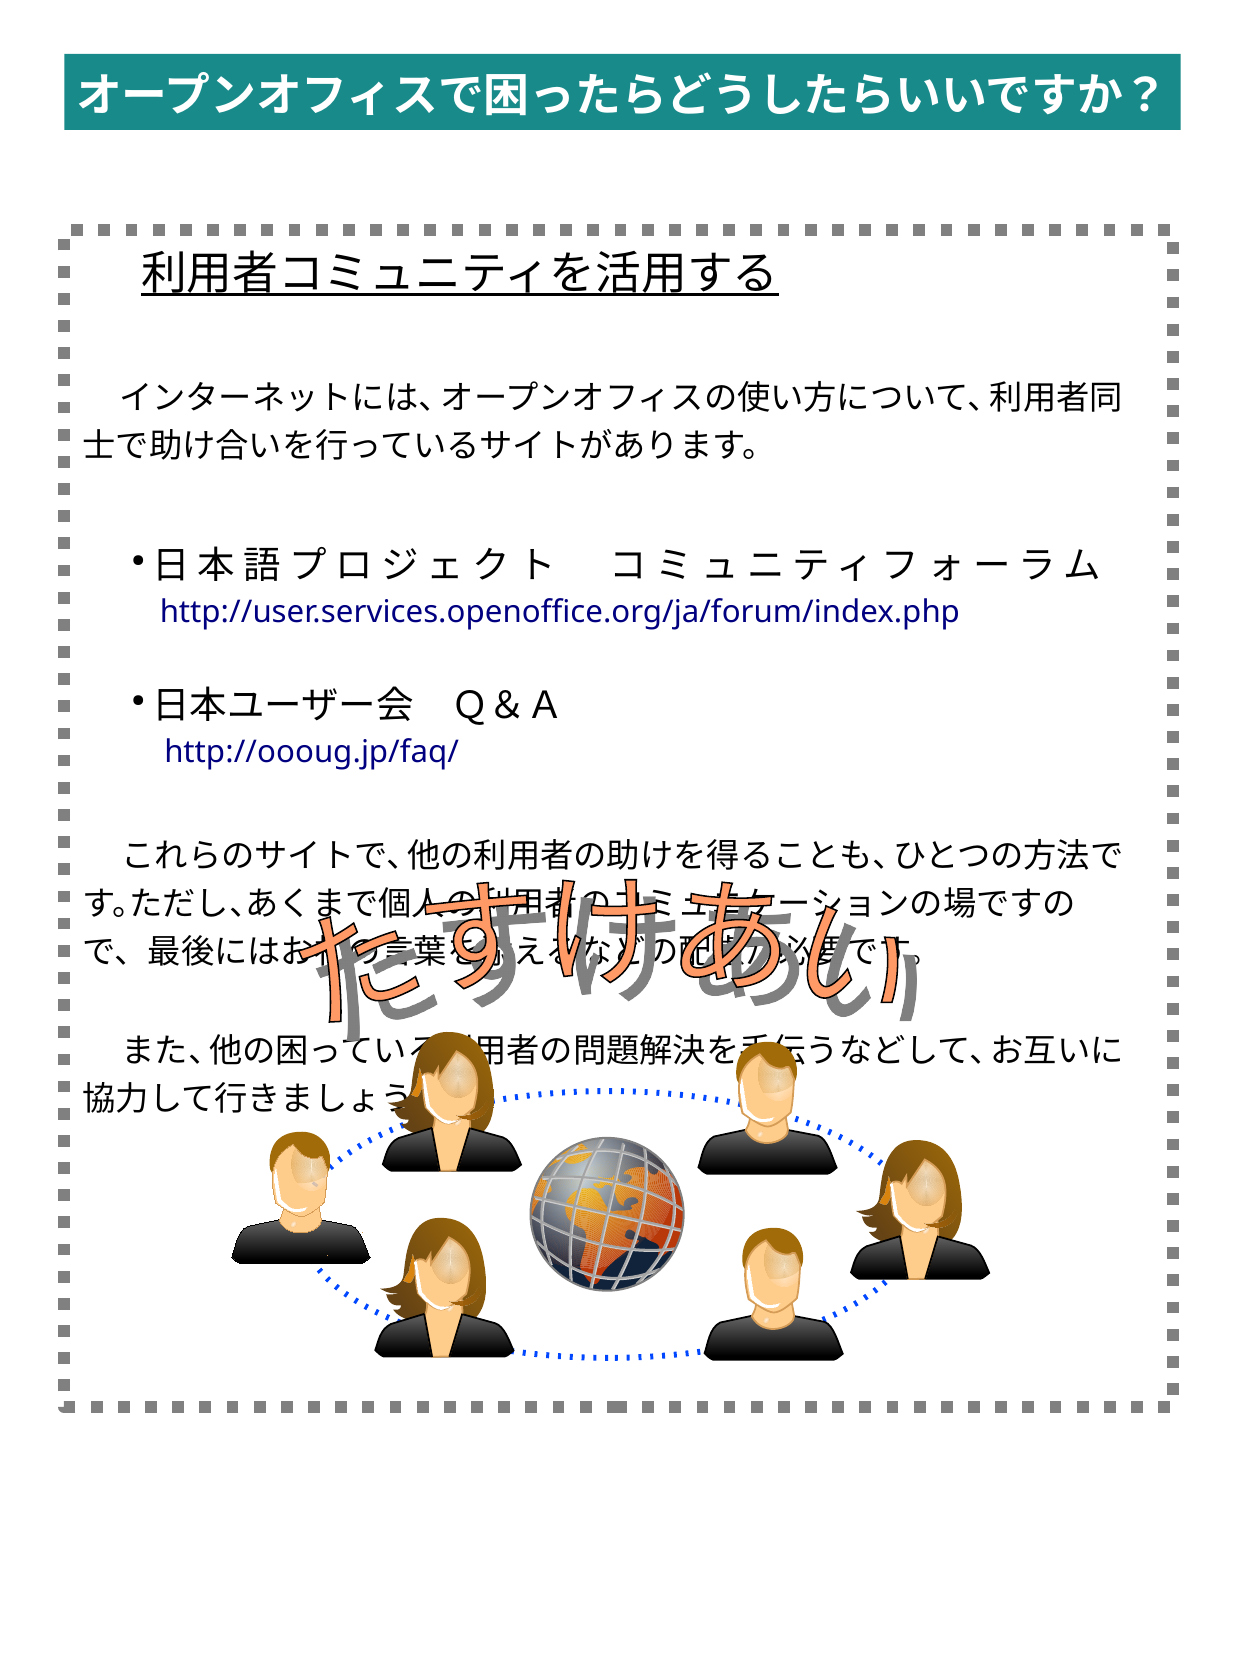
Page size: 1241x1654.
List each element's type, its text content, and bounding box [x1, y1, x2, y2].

text_box [532, 1220, 543, 1244]
text_box たすけあい [359, 974, 419, 1001]
text_box [541, 1249, 547, 1258]
text_box [375, 1217, 514, 1357]
text_box たすけあい [298, 916, 358, 1023]
text_box 利用者コミュニティを活用する インターネットには、オープンオフィスの使い方について、利用者同士で助け合いを行っているサイトがあります。 日本語プロジェクト コミュニティフォーラム http://user.services.openoffice.org/ja/forum/index.php 日本ユーザー会 Ｑ＆Ａ http://oooug.jp/faq/ これらのサイトで、他の利用者の助けを得ることも、ひとつの方法です。ただし、あくまで個人の利用者のコミュニケーションの場ですので、最後にはお礼の言葉を添えるなどの配慮が必要です。 また、他の困っている利用者の問題解決を手伝うなどして、お互いに協力して行きましょう。 [64, 230, 1174, 1408]
text_box [675, 1208, 682, 1228]
text_box [544, 1226, 569, 1263]
title オープンオフィスで困ったらどうしたらいいですか？ [64, 53, 1181, 130]
text_box [572, 1238, 598, 1273]
text_box [231, 1131, 371, 1264]
text_box たすけあい [557, 880, 581, 977]
text_box [667, 1231, 680, 1248]
text_box [647, 1151, 665, 1170]
text_box [604, 1217, 637, 1247]
text_box [635, 1224, 669, 1248]
text_box たすけあい [681, 882, 780, 988]
text_box たすけあい [354, 931, 399, 956]
text_box [573, 1271, 591, 1287]
text_box [597, 1247, 628, 1276]
text_box [543, 1160, 559, 1176]
text_box [654, 1251, 672, 1269]
text_box [578, 1180, 612, 1211]
text_box [535, 1179, 547, 1197]
text_box [623, 1252, 659, 1276]
text_box [547, 1180, 580, 1204]
text_box [594, 1279, 614, 1289]
text_box [850, 1140, 990, 1280]
text_box [573, 1209, 605, 1242]
text_box [698, 1041, 837, 1174]
text_box [611, 1185, 643, 1218]
text_box たすけあい [881, 937, 898, 1003]
text_box [618, 1155, 644, 1188]
text_box [704, 1227, 843, 1360]
text_box [551, 1257, 569, 1278]
text_box [556, 1153, 591, 1176]
text_box [617, 1278, 639, 1288]
text_box [648, 1164, 672, 1201]
text_box たすけあい [807, 905, 852, 999]
text_box たすけあい [424, 882, 528, 989]
text_box [577, 1140, 599, 1150]
text_box [643, 1194, 672, 1225]
text_box たすけあい [591, 879, 657, 983]
text_box [382, 1031, 522, 1171]
text_box [544, 1202, 572, 1232]
text_box [601, 1139, 643, 1157]
text_box [532, 1200, 541, 1219]
text_box [673, 1184, 682, 1206]
text_box [587, 1152, 619, 1180]
